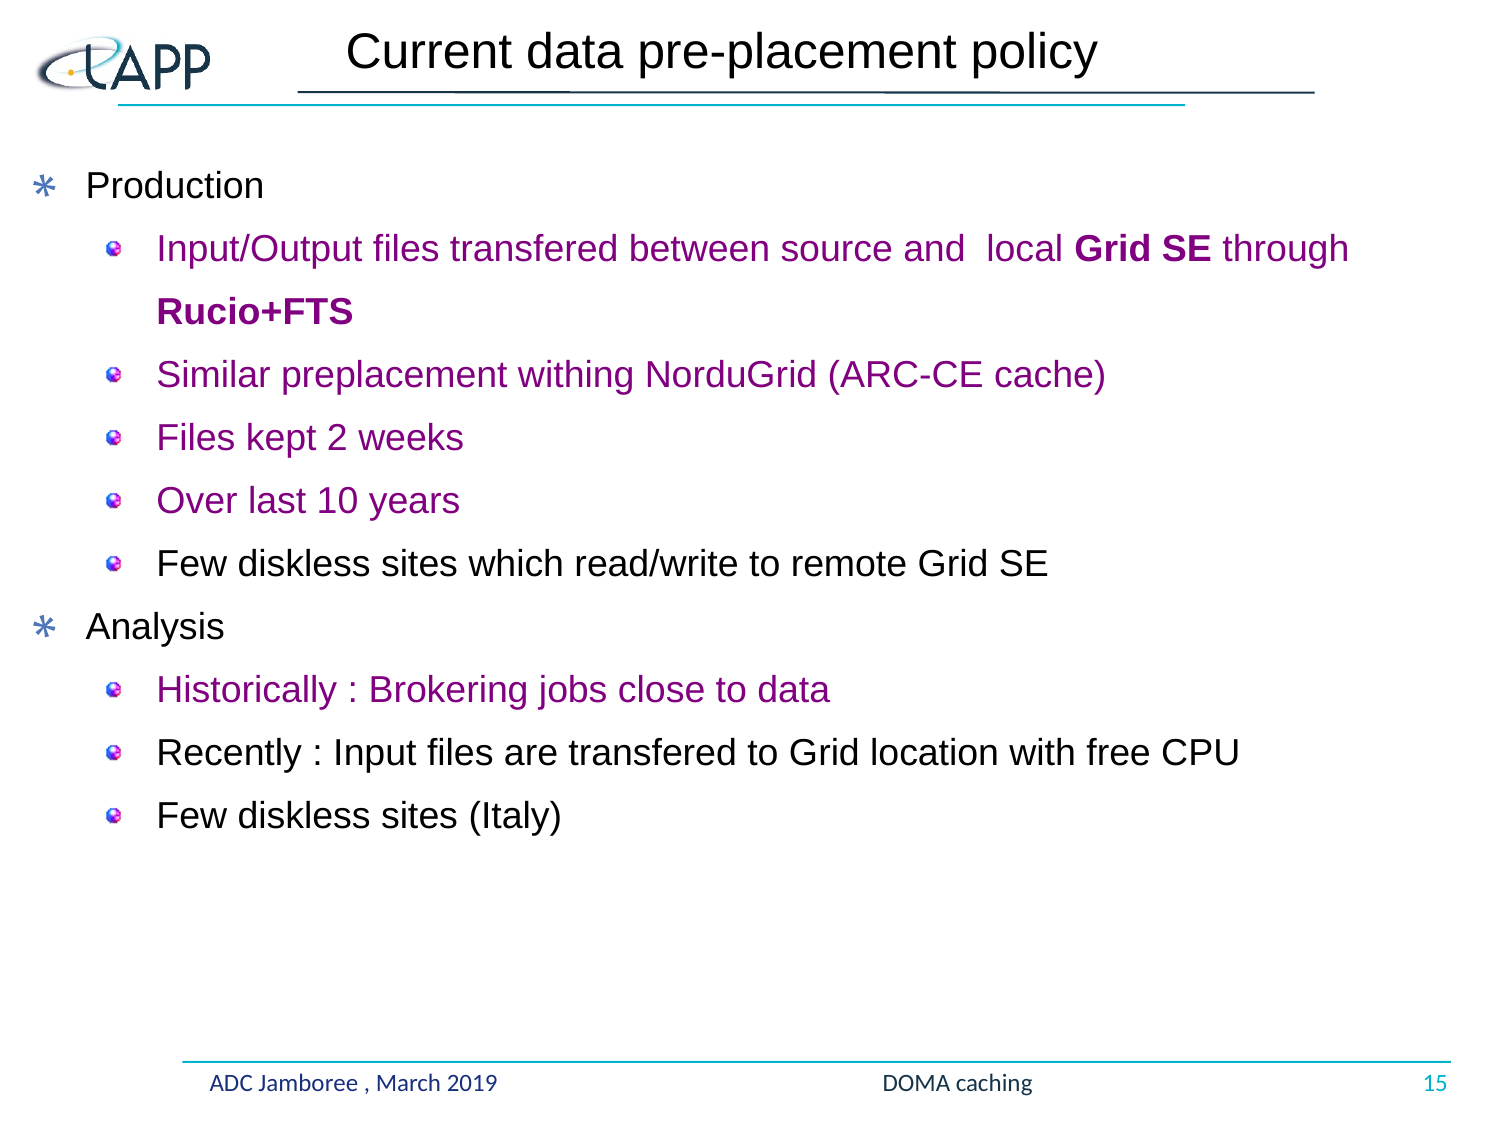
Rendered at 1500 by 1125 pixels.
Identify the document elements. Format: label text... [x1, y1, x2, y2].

text_box Production Input/Output files transfered between source and local Grid SE through Rucio+FTS Similar preplacement withing NorduGrid (ARC-CE cache) Files kept 2 weeks Over last 10 years Few diskless sites which read/write to remote Grid SE Analysis Historically : Brokering jobs close to data Recently : Input files are transfered to Grid location with free CPU Few diskless sites (Italy) [0, 136, 1500, 993]
text_box DOMA caching [704, 1058, 1211, 1111]
slide_number ADC Jamboree , March 2019 [194, 1058, 628, 1111]
picture [32, 33, 210, 93]
slide_number 1 [1293, 1058, 1463, 1111]
title Current data pre-placement policy [330, 11, 1172, 86]
